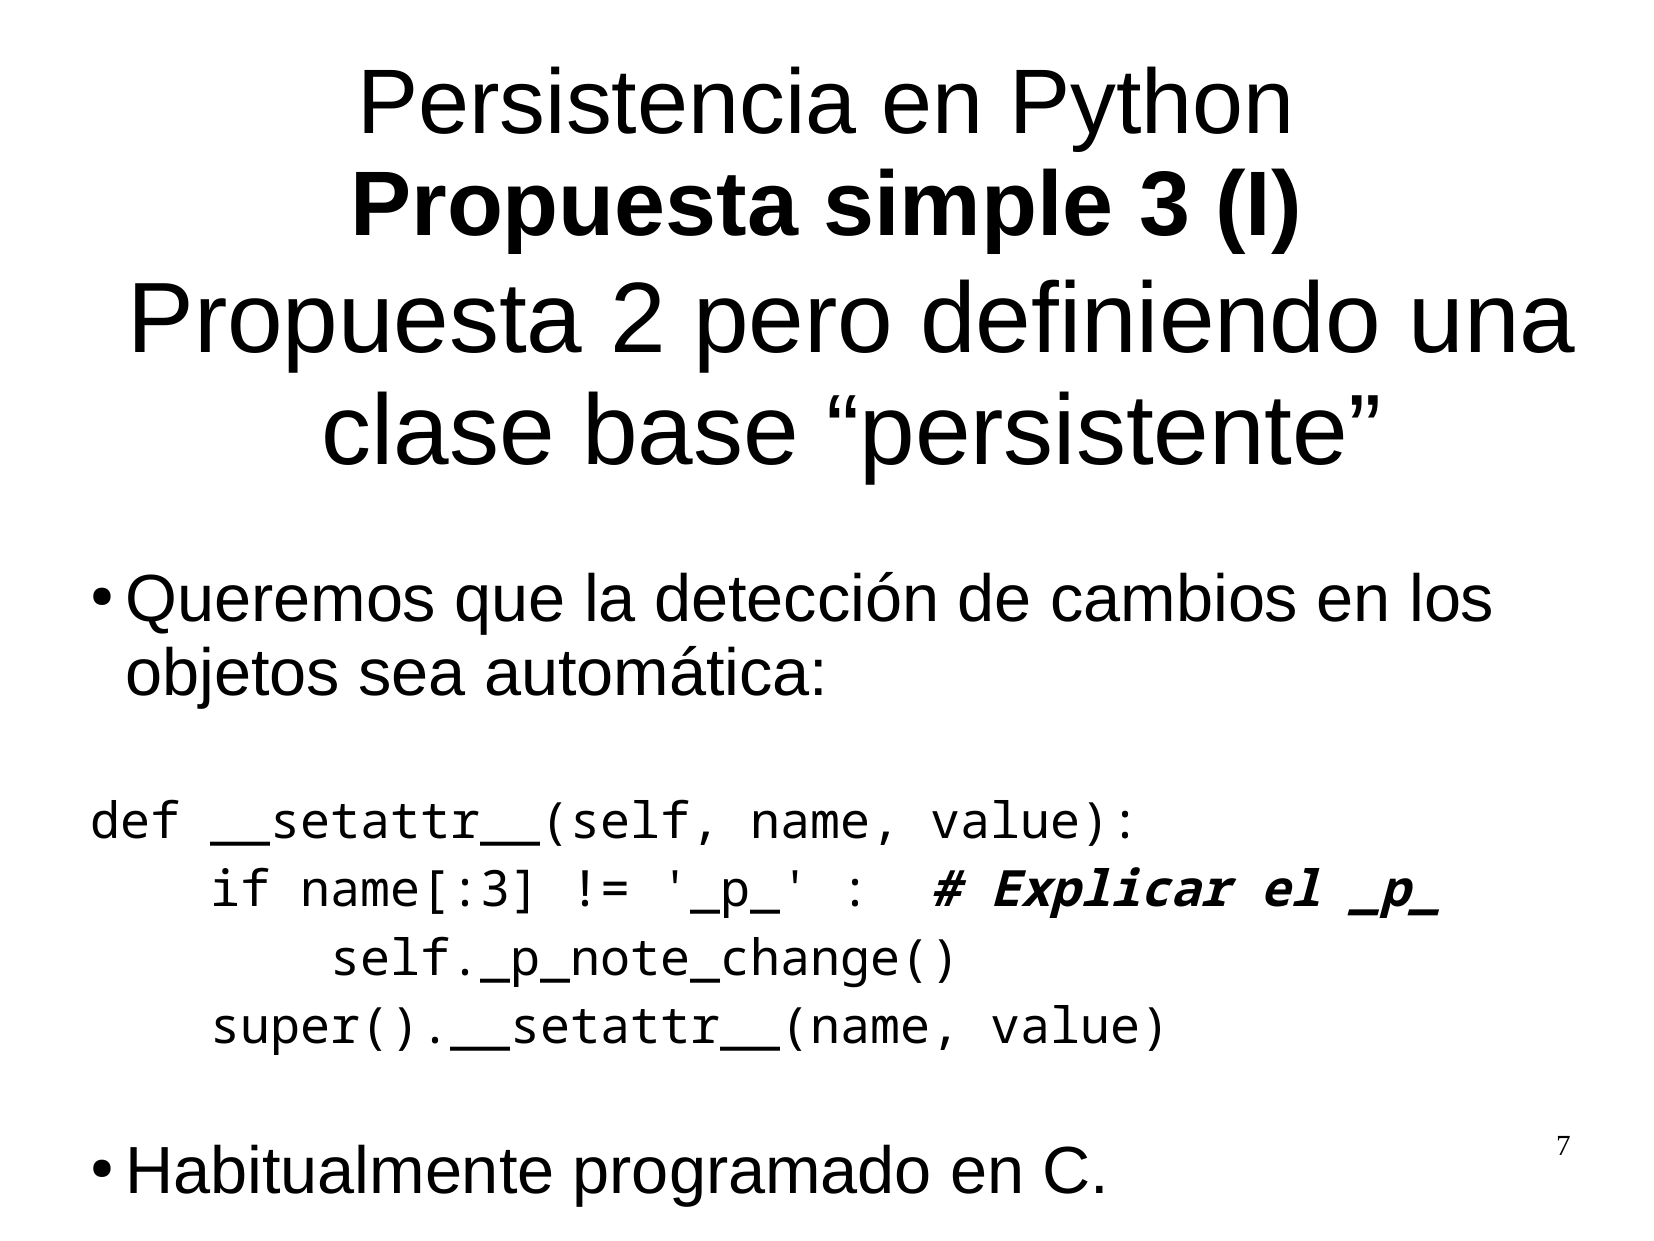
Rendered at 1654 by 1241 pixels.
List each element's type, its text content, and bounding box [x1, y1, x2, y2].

subtitle Propuesta 2 pero definiendo una clase base “persistente” Queremos que la detección de cambios en los objetos sea automática: def __setattr__(self, name, value): if name[:3] != '_p_' : # Explicar el _p_ self._p_note_change() super().__setattr__(name, value) Habitualmente programado en C. [90, 255, 1579, 1216]
text_box [82, 49, 1571, 1010]
